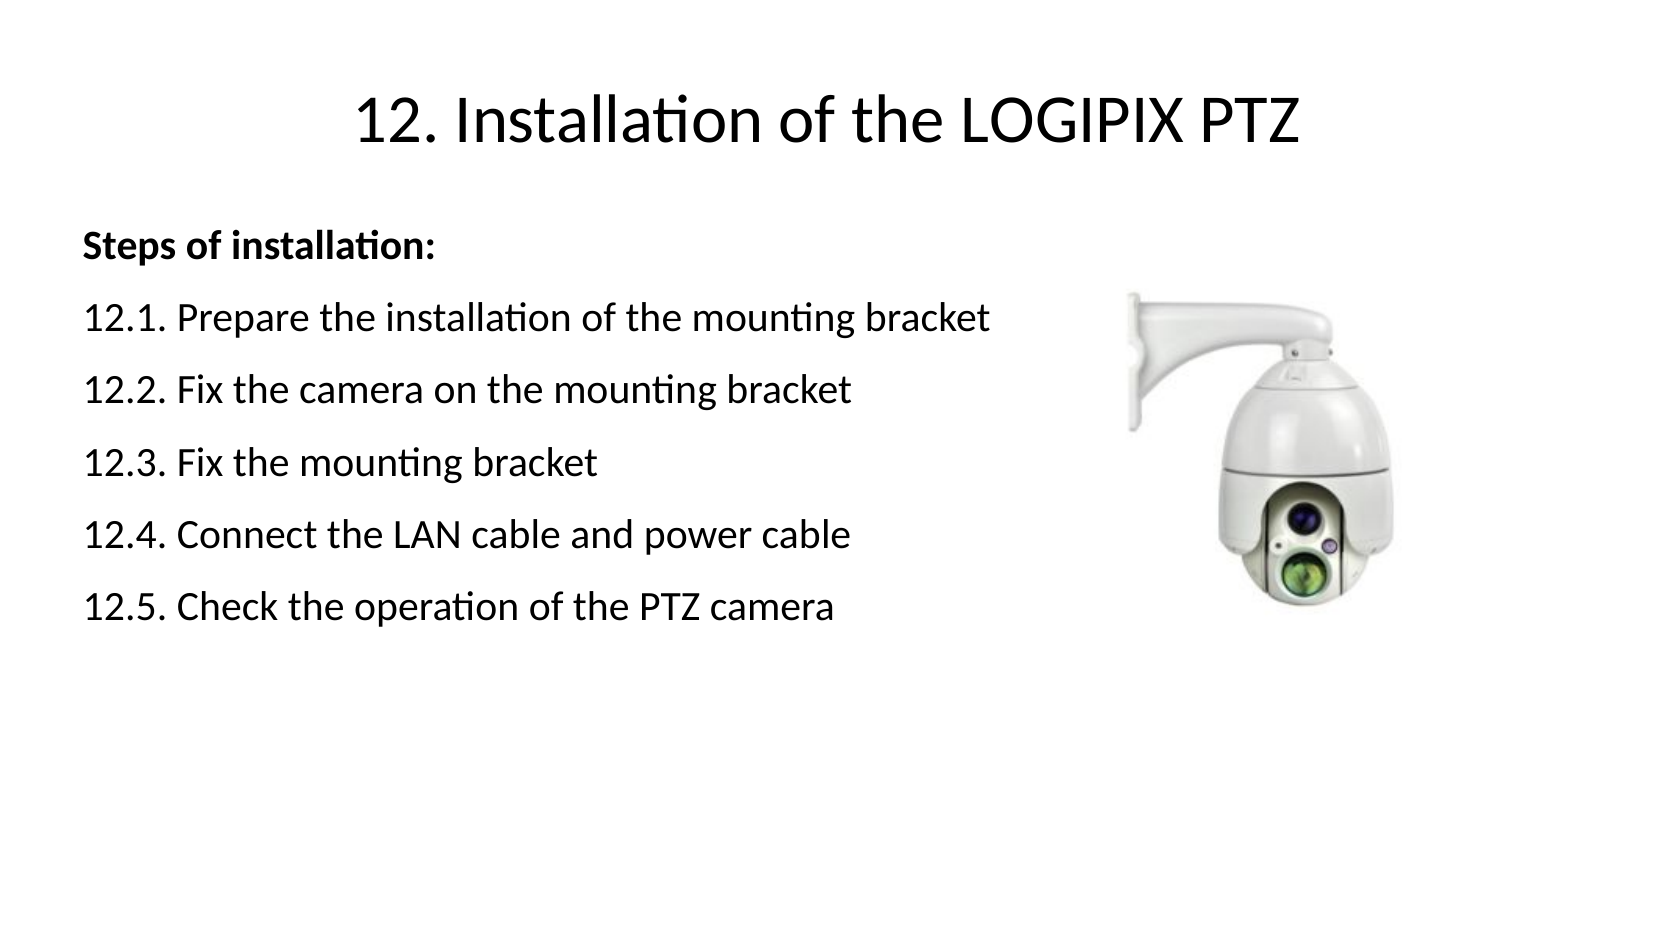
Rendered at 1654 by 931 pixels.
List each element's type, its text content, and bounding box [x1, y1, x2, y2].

picture [1039, 264, 1508, 618]
title 12. Installation of the LOGIPIX PTZ [82, 73, 1571, 157]
subtitle Steps of installation: 12.1. Prepare the installation of the mounting bracket 12.2. Fix the camera on the mounting bracket 12.3. Fix the mounting bracket 12.4. Connect the LAN cable and power cable 12.5. Check the operation of the PTZ camera [82, 217, 1571, 758]
